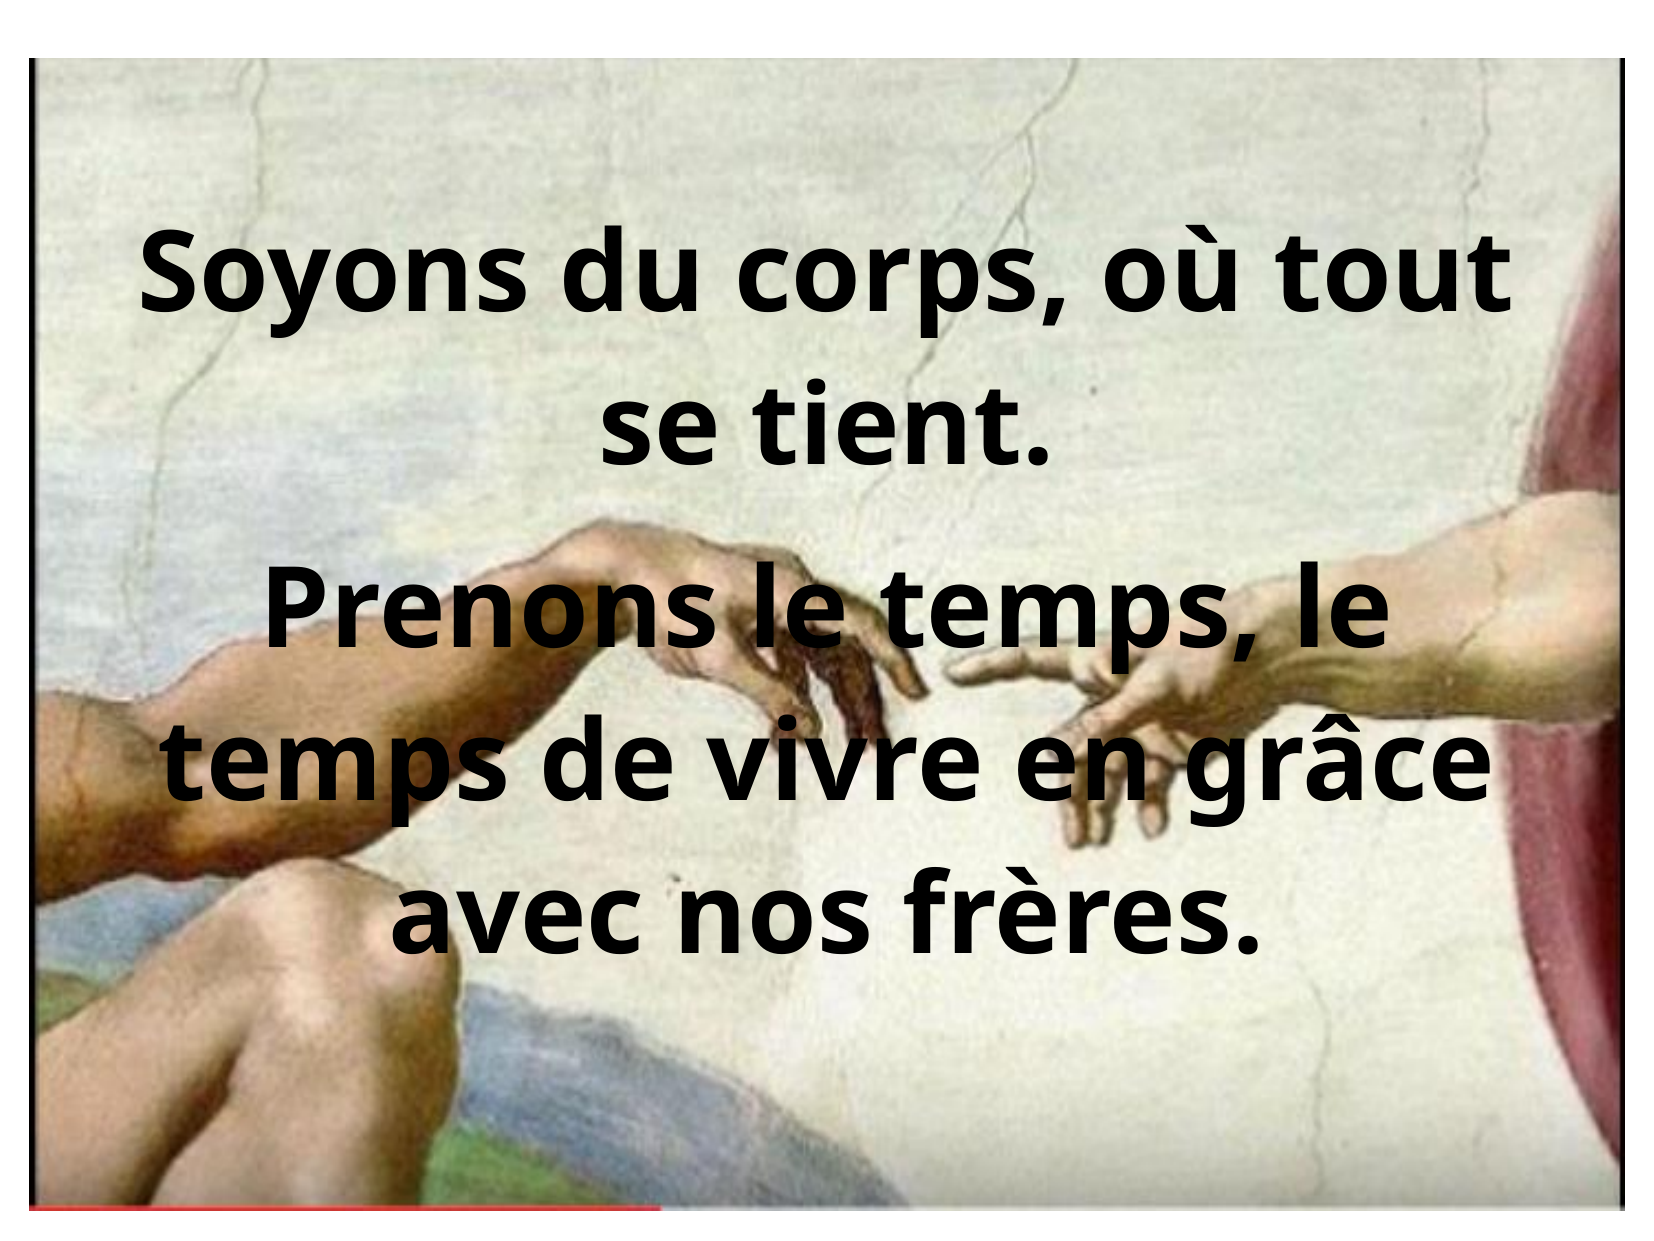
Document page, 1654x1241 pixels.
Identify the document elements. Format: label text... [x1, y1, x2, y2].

list Soyons du corps, où tout se tient. Prenons le temps, le temps de vivre en grâce avec nos frères. [82, 59, 1571, 1193]
picture [29, 58, 1625, 1211]
